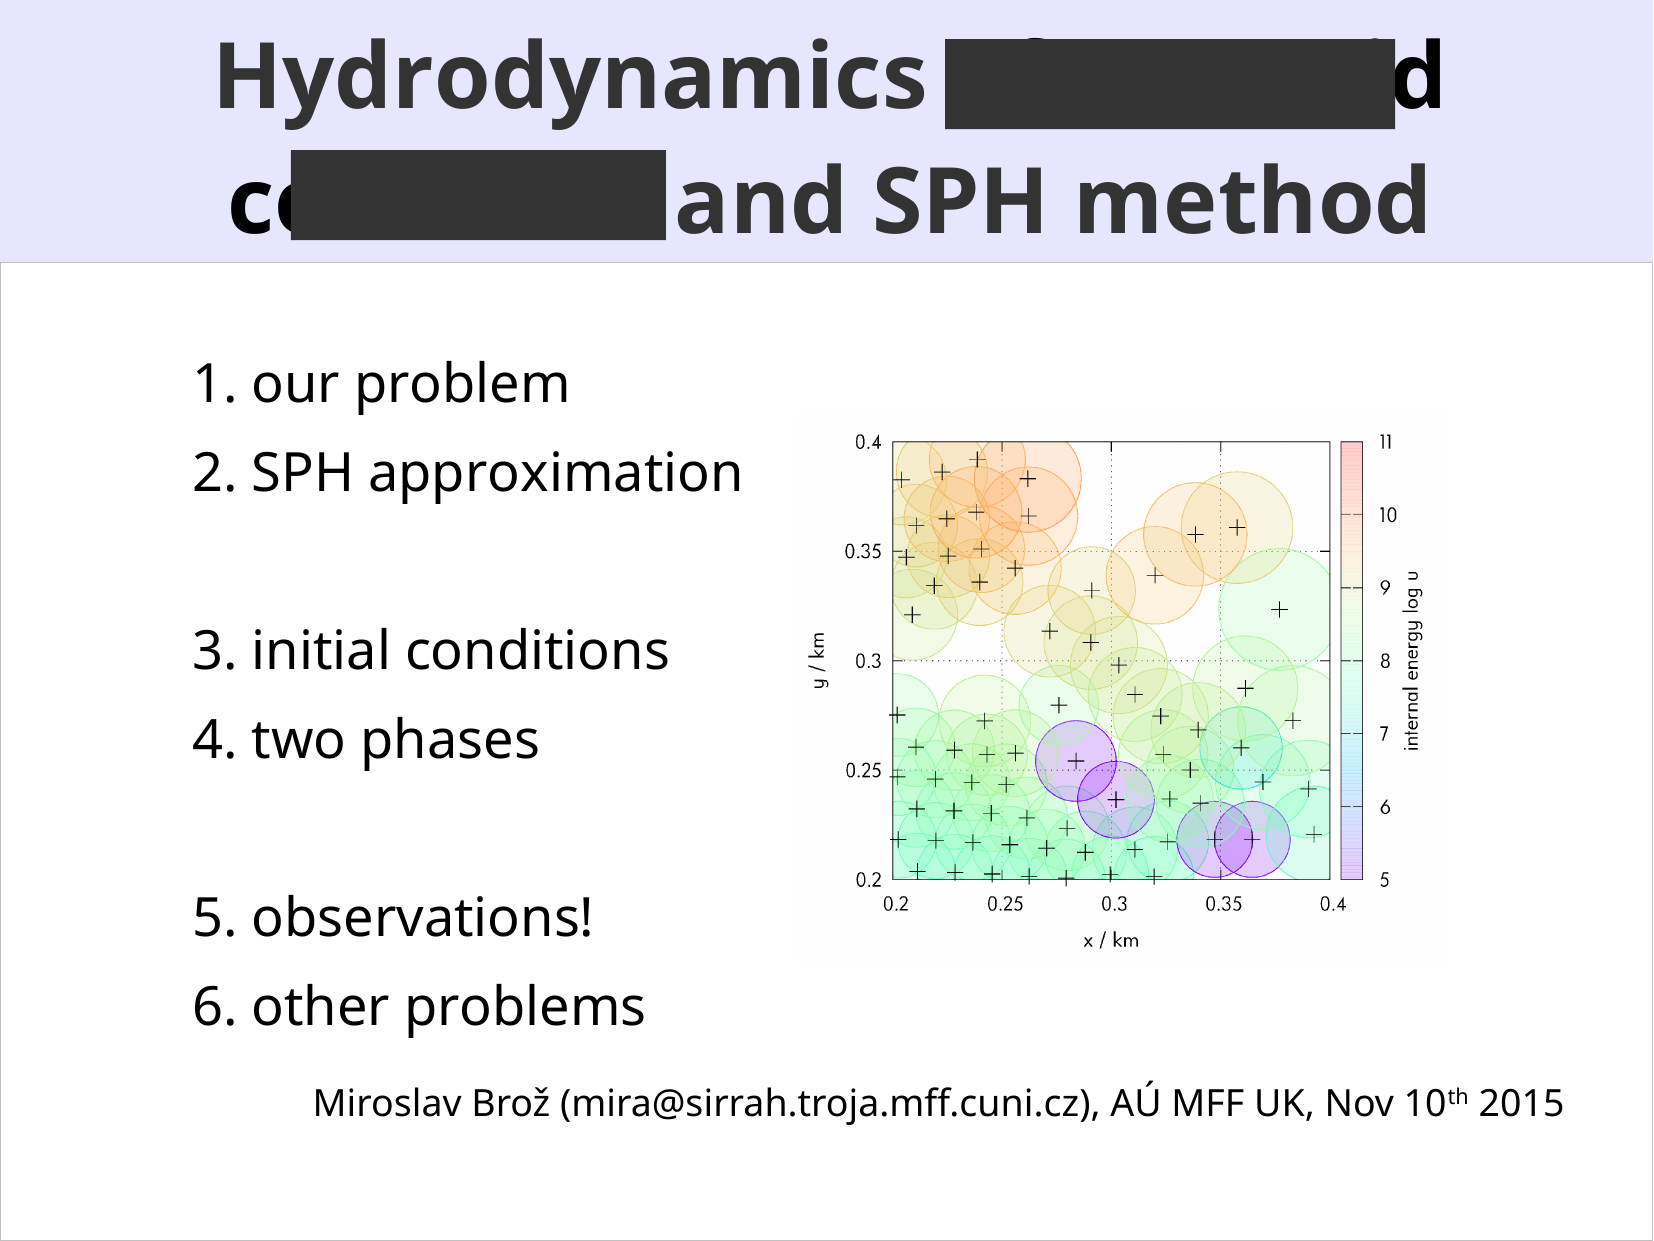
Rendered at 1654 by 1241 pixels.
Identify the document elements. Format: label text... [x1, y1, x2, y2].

text_box [290, 150, 666, 241]
title Hydrodynamics of asteroid collisions and SPH method [124, 27, 1536, 243]
list 1. our problem 2. SPH approximation 3. initial conditions 4. two phases 5. observations! 6. other problems [121, 344, 826, 1065]
text_box [945, 39, 1396, 130]
picture [798, 409, 1446, 965]
text_box Miroslav Brož (mira@sirrah.troja.mff.cuni.cz), AÚ MFF UK, Nov 10th 2015 [297, 1069, 1420, 1130]
